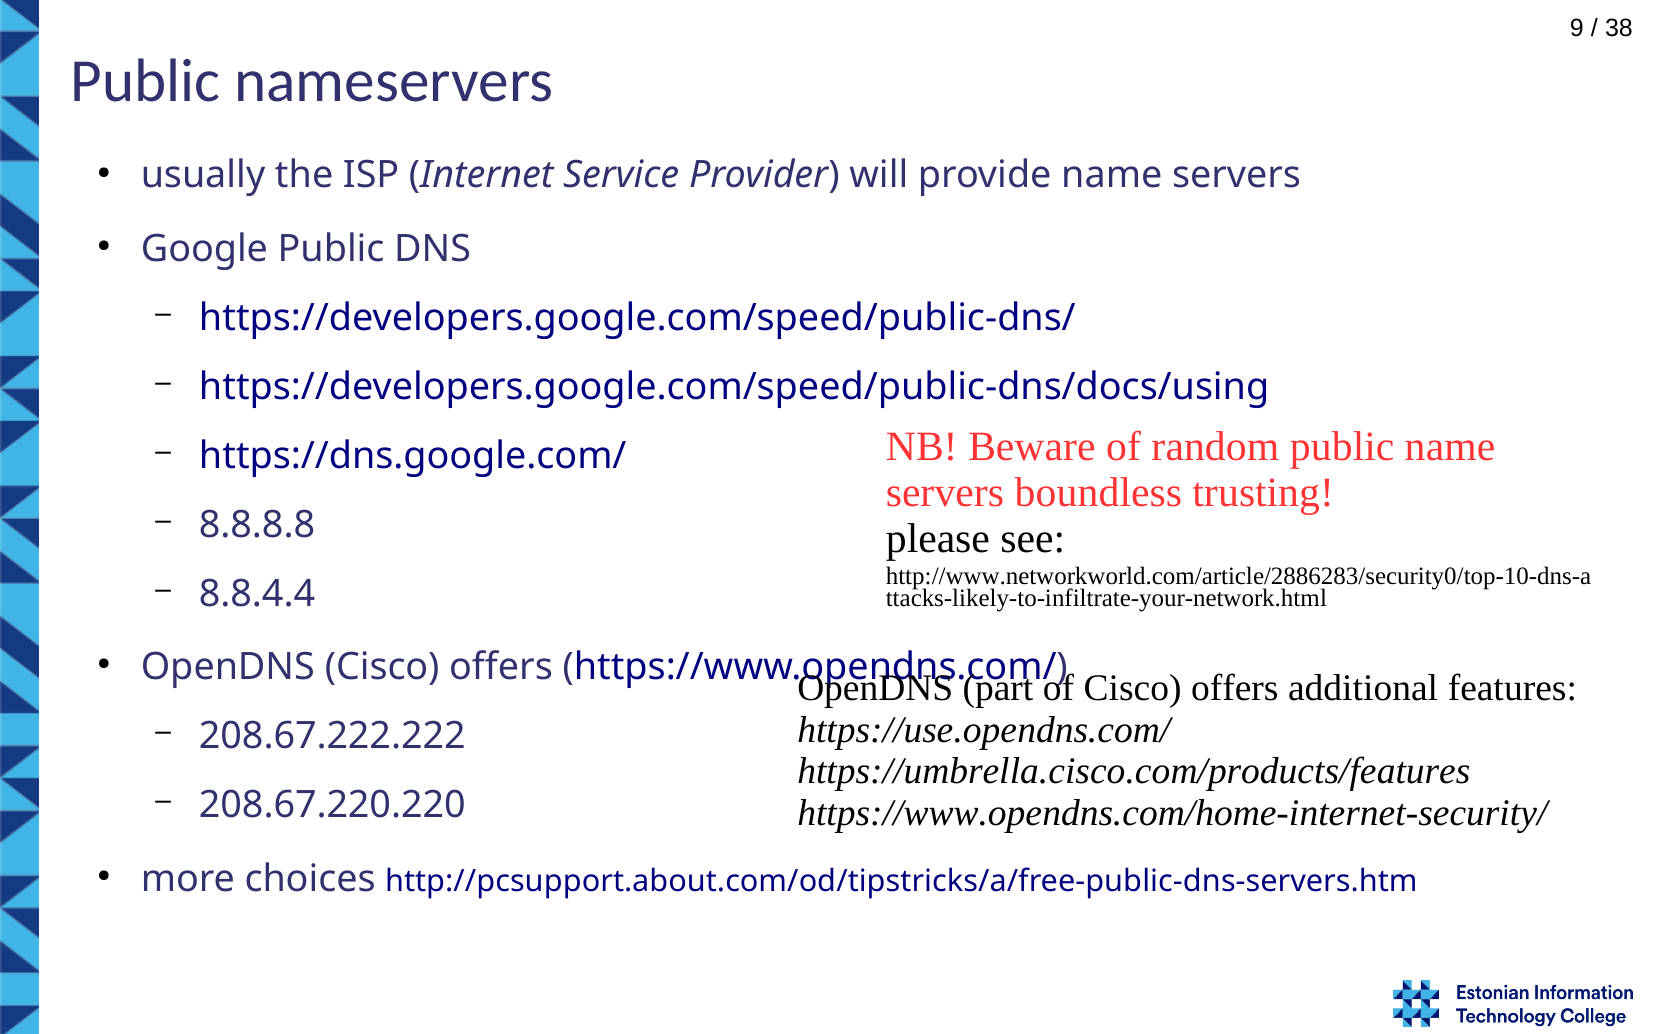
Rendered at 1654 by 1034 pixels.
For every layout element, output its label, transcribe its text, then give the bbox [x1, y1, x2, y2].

title Public nameservers [70, 41, 1630, 130]
text_box OpenDNS (part of Cisco) offers additional features: https://use.opendns.com/ https://umbrella.cisco.com/products/features https://www.opendns.com/home-internet-security/ [797, 667, 1595, 834]
picture [1393, 980, 1633, 1027]
text_box NB! Beware of random public name servers boundless trusting! please see: http://www.networkworld.com/article/2886283/security0/top-10-dns-attacks-likely-to-infiltrate-your-network.html [885, 423, 1595, 621]
list usually the ISP (Internet Service Provider) will provide name servers Google Public DNS https://developers.google.com/speed/public-dns/ https://developers.google.com/speed/public-dns/docs/using https://dns.google.com/ 8.8.8.8 8.8.4.4 OpenDNS (Cisco) offers (https://www.opendns.com/) 208.67.222.222 208.67.220.220 more choices http://pcsupport.about.com/od/tipstricks/a/free-public-dns-servers.htm [82, 147, 1595, 915]
